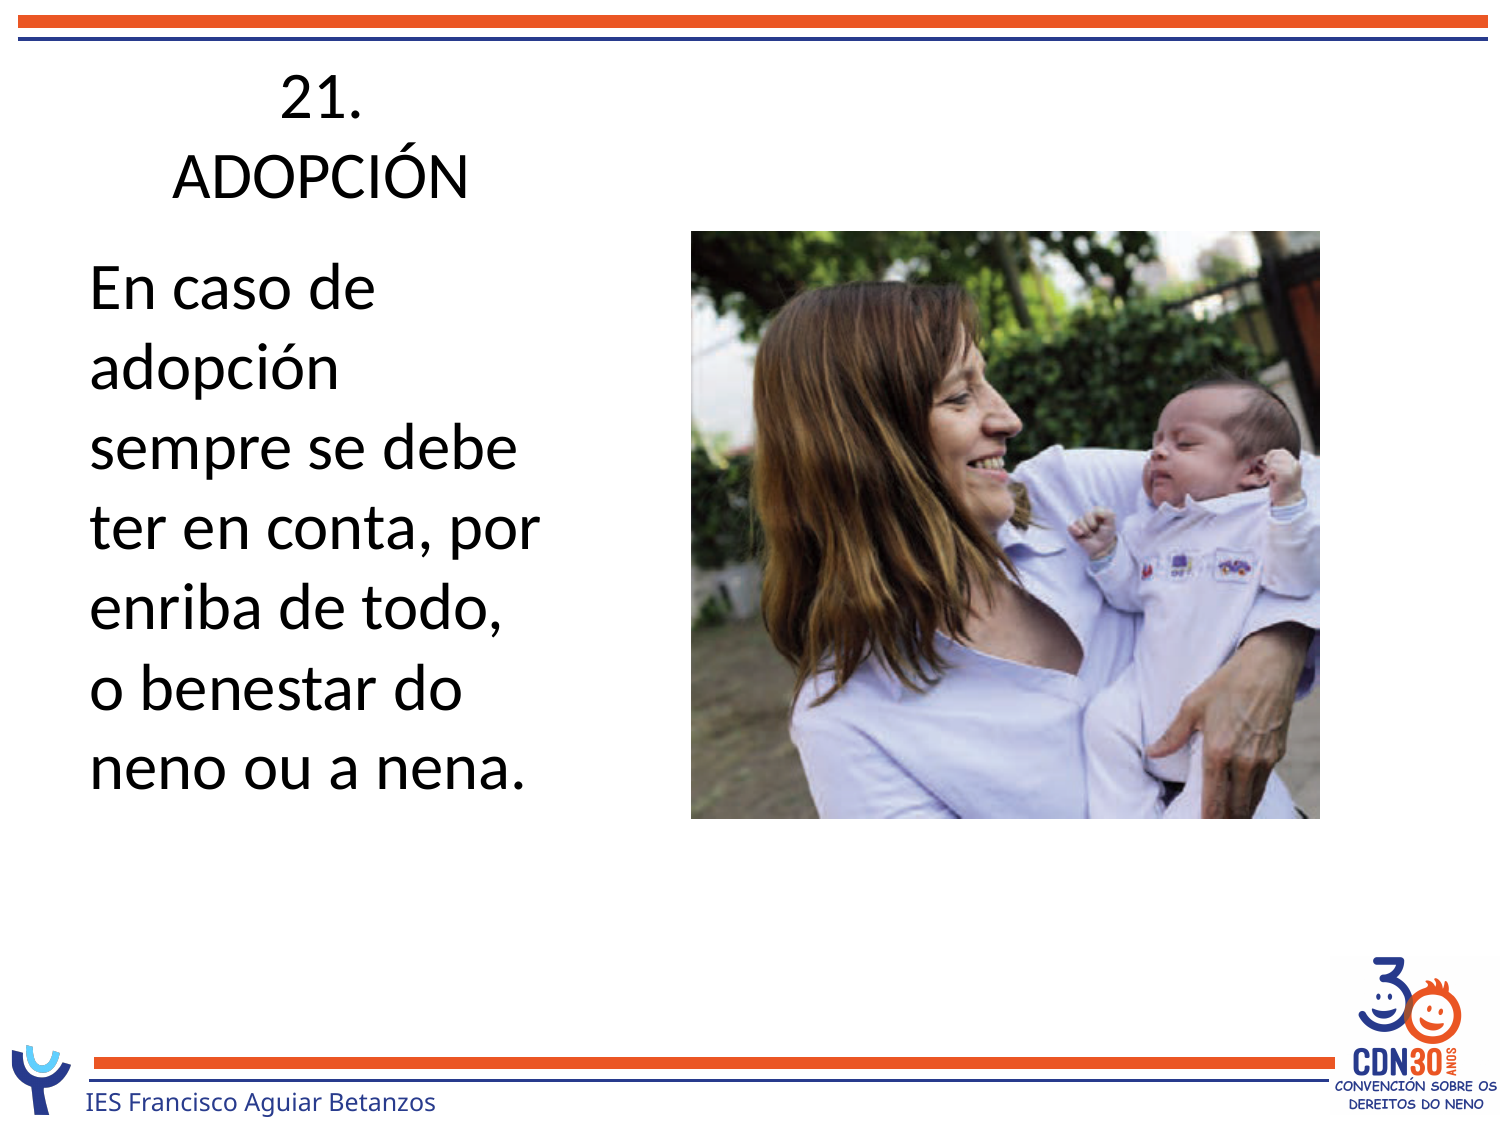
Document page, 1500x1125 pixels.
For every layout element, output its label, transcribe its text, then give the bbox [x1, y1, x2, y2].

list En caso de adopción sempre se debe ter en conta, por enriba de todo, o benestar do neno ou a nena. [75, 235, 569, 1005]
picture [1330, 956, 1500, 1115]
title 21. ADOPCIÓN [75, 44, 569, 235]
picture [691, 231, 1320, 819]
picture [11, 1045, 71, 1115]
